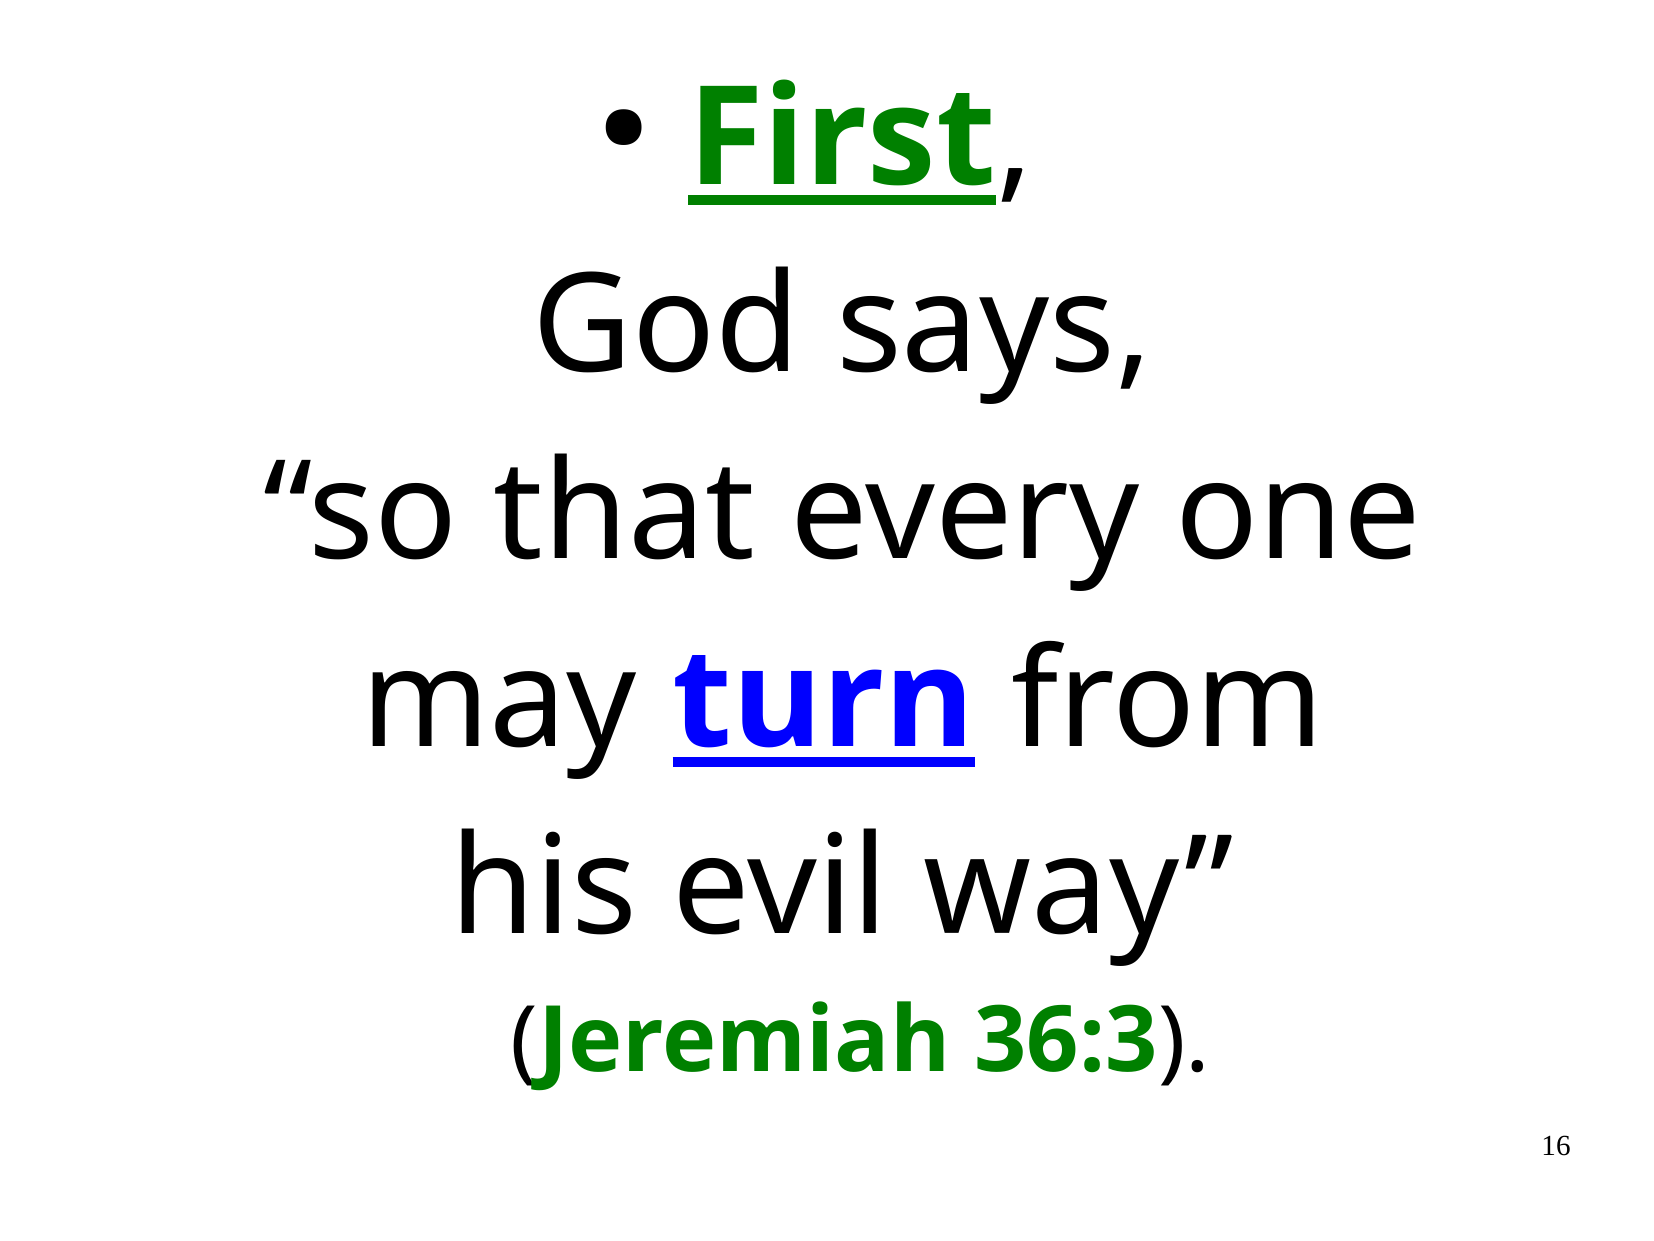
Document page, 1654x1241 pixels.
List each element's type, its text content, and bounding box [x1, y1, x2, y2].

list First, God says, “so that every one may turn from his evil way” (Jeremiah 36:3). [37, 37, 1613, 1238]
